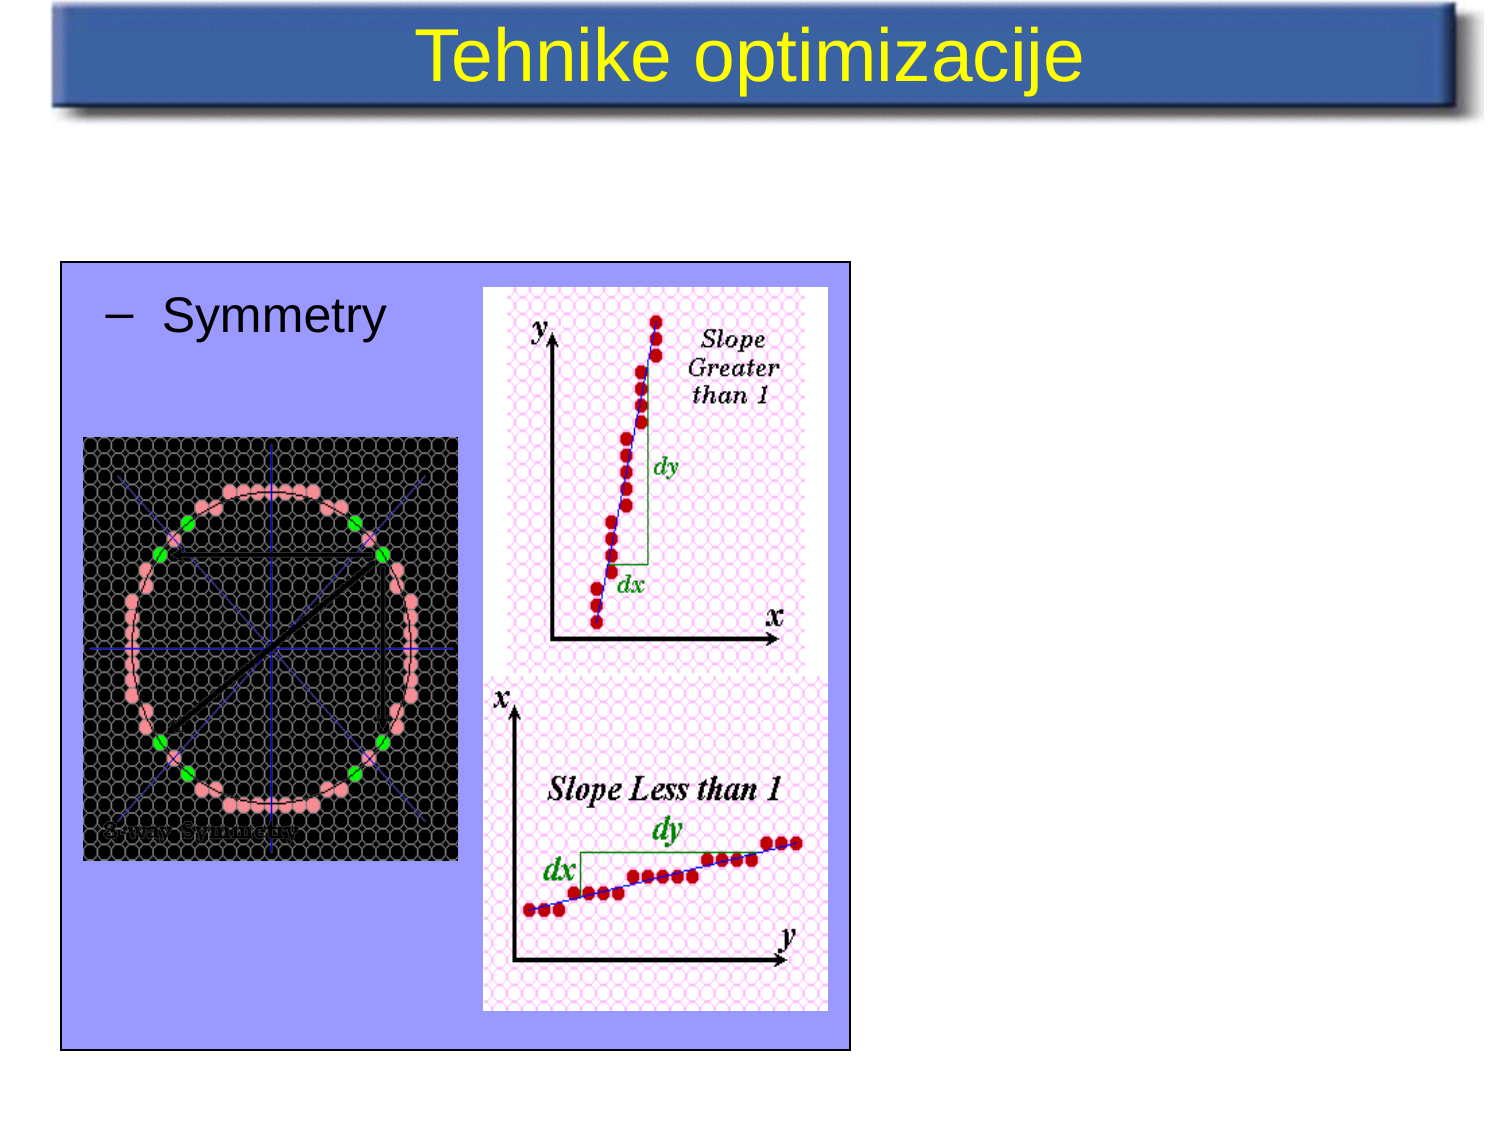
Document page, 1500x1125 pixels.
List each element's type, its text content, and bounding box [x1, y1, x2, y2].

picture [483, 287, 828, 1011]
title Tehnike optimizacije [75, 0, 1426, 105]
list Symmetry [72, 274, 439, 1063]
picture [50, 0, 1484, 127]
picture [83, 437, 459, 861]
text_box [61, 262, 850, 1050]
